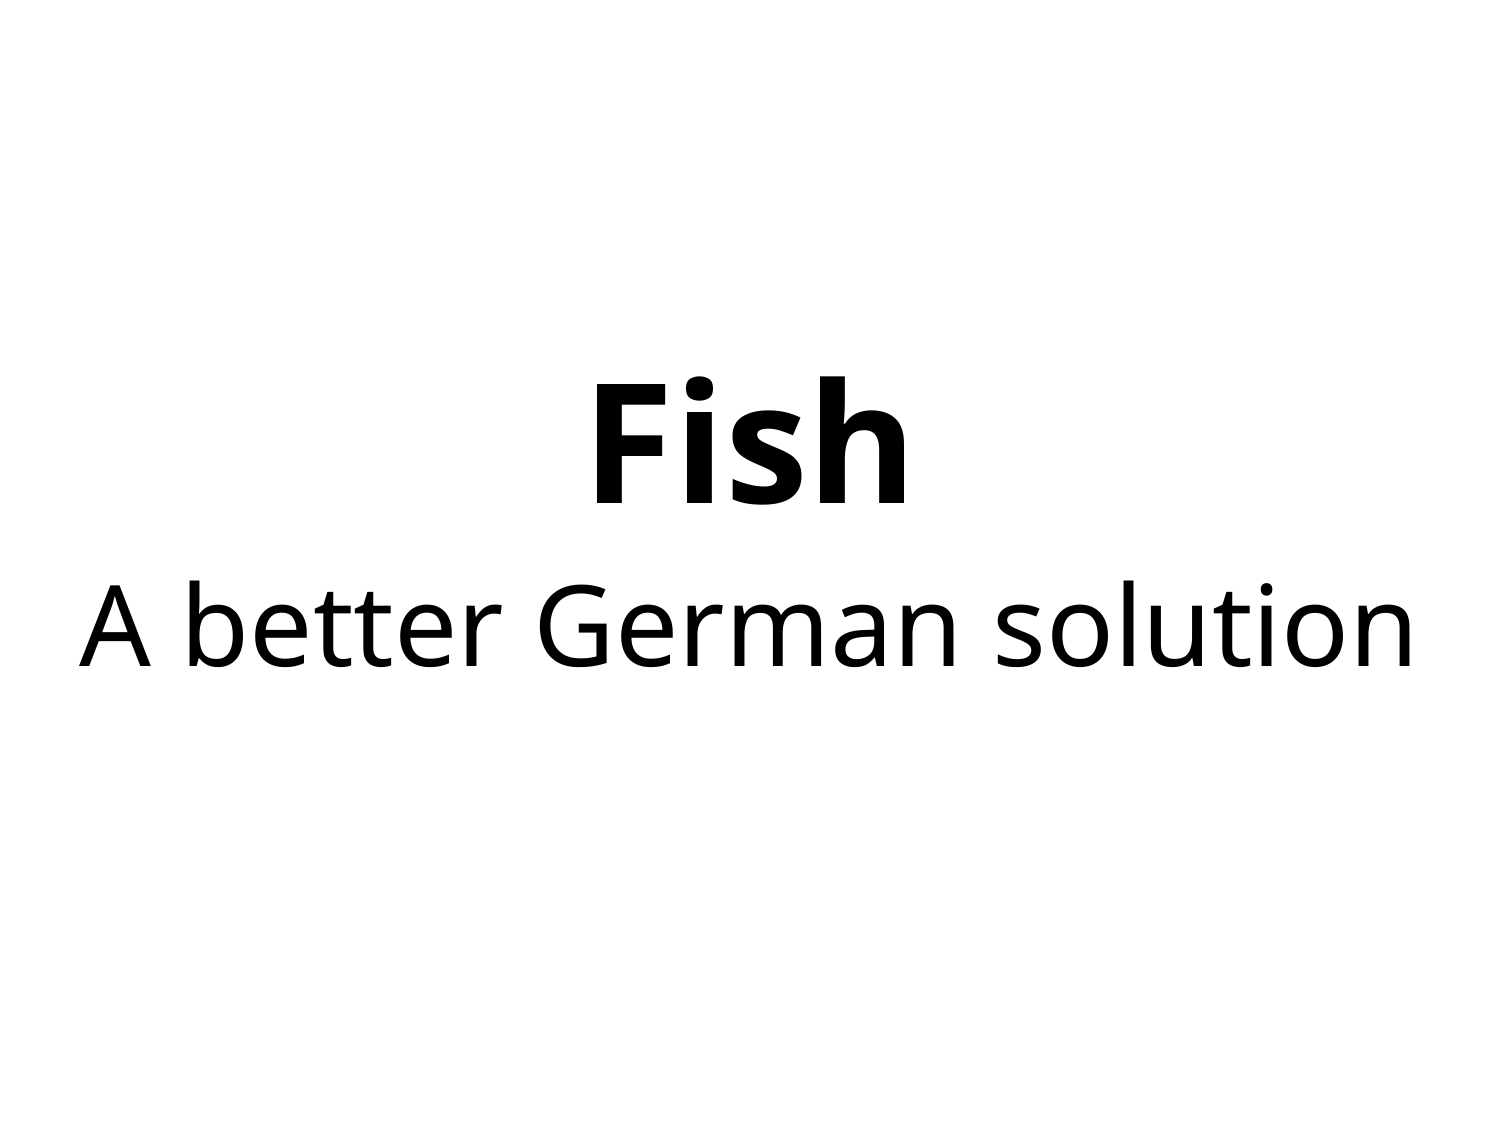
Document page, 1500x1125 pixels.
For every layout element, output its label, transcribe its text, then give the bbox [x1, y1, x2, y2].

text_box Fish A better German solution [75, 21, 1426, 1006]
